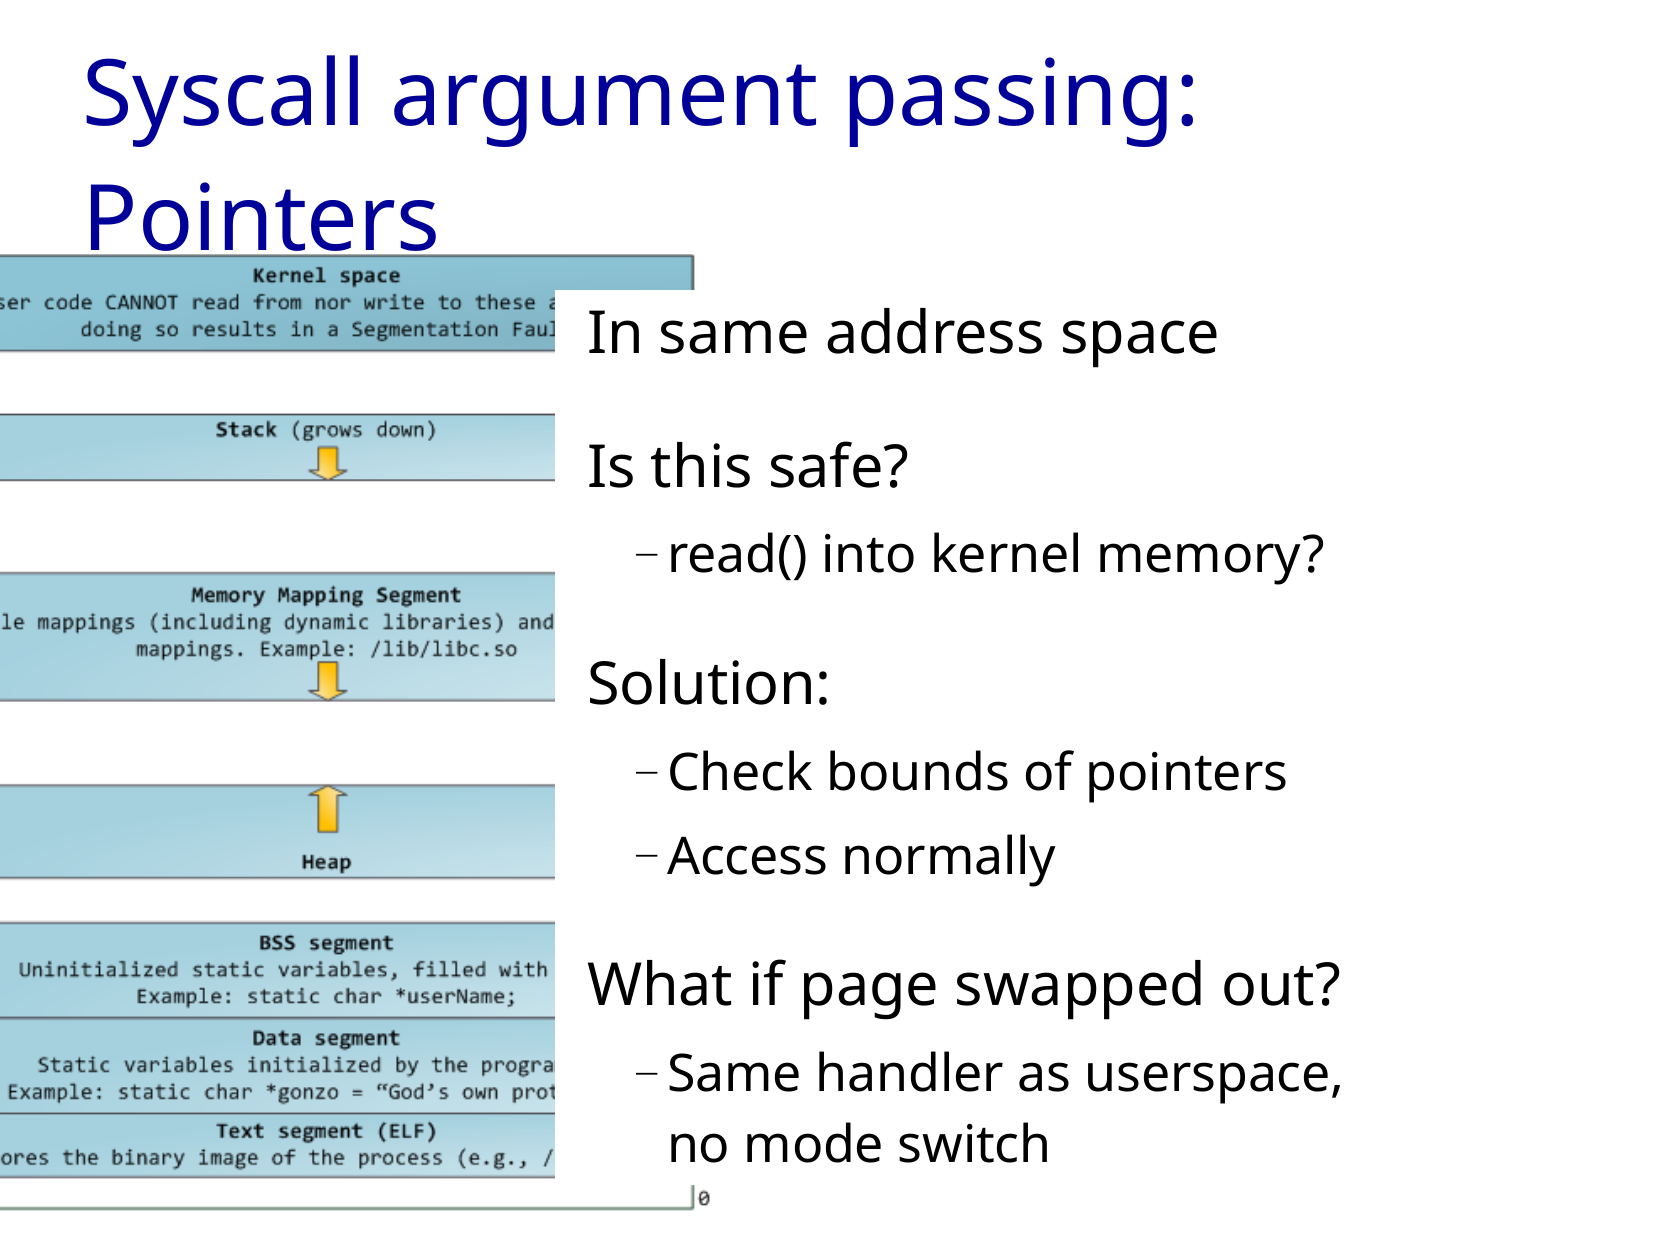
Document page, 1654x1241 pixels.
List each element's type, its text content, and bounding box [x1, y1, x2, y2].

title Syscall argument passing: Pointers [82, 49, 1571, 257]
list In same address space Is this safe? read() into kernel memory? Solution: Check bounds of pointers Access normally What if page swapped out? Same handler as userspace, no mode switch [555, 290, 1571, 1186]
picture [0, 254, 1021, 1214]
